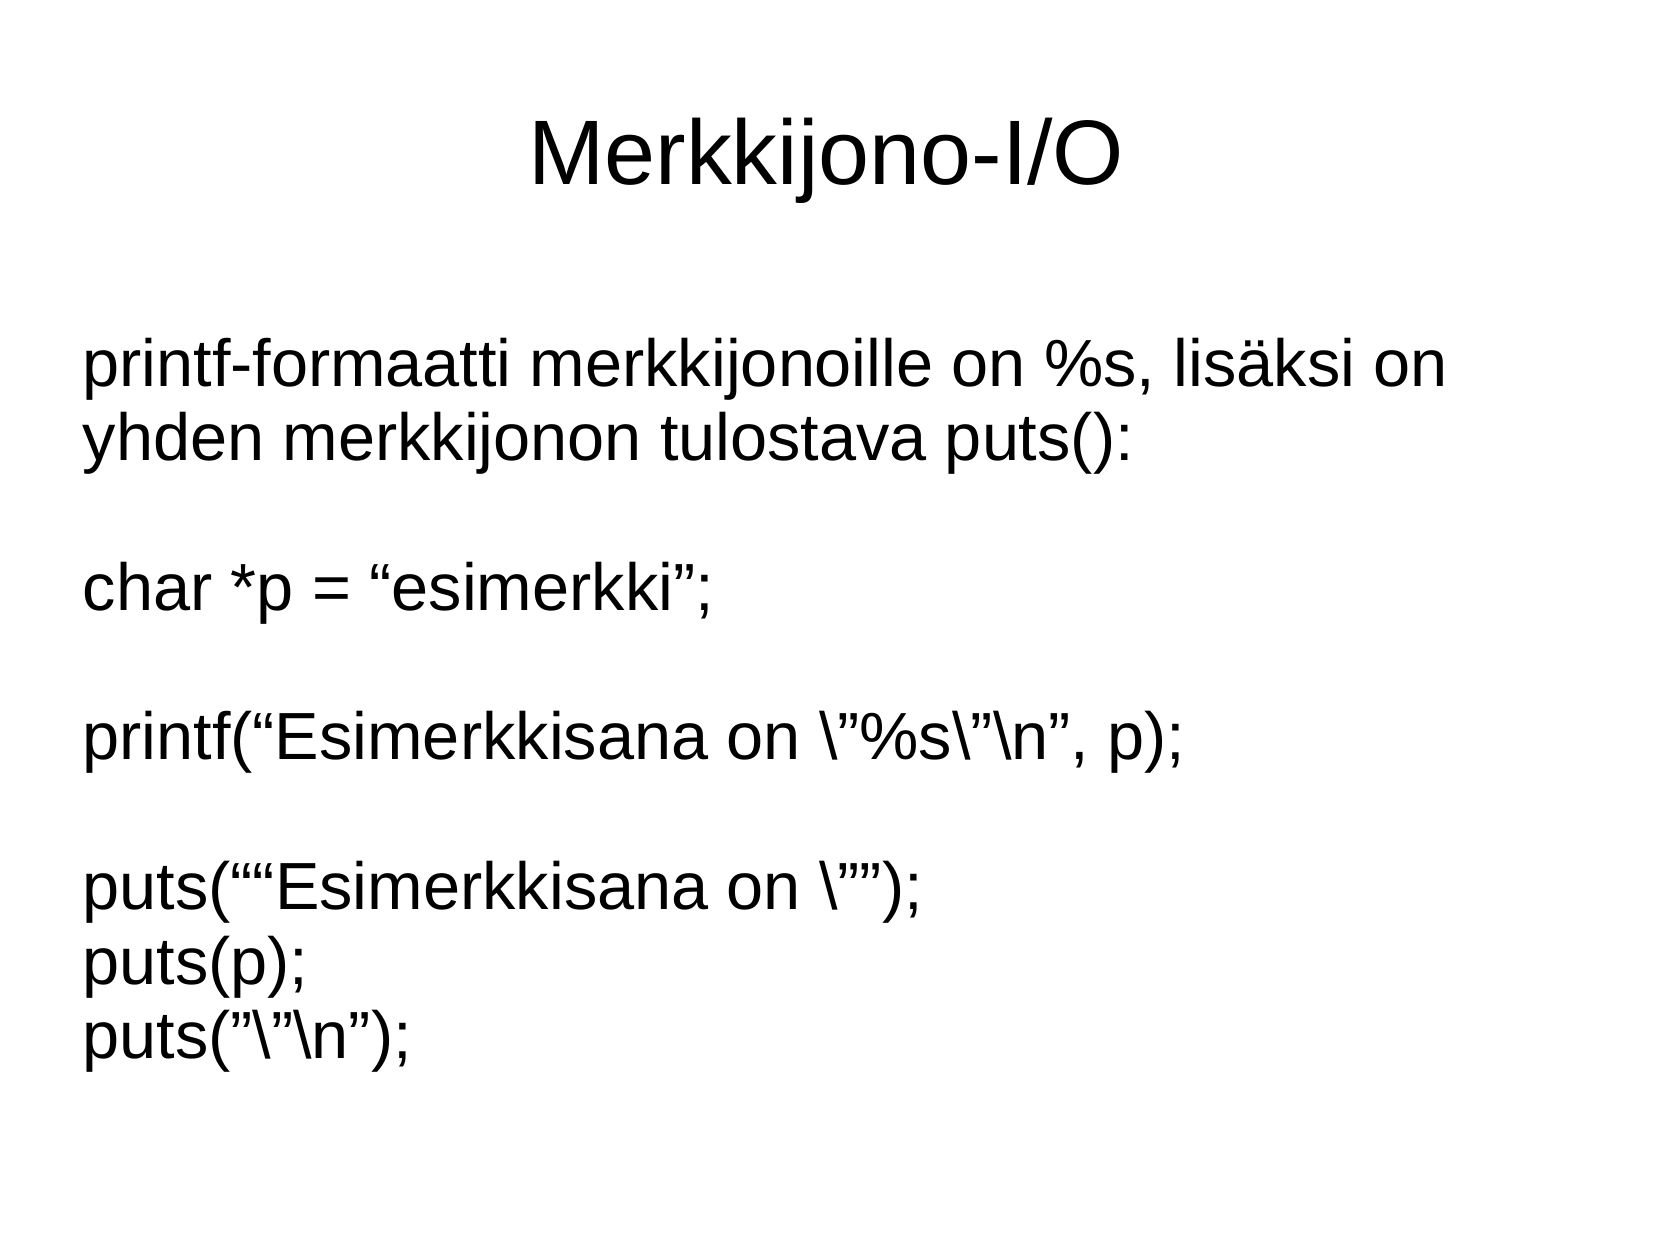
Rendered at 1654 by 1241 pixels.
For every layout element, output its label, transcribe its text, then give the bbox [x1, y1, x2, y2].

title Merkkijono-I/O [82, 56, 1571, 250]
subtitle printf-formaatti merkkijonoille on %s, lisäksi on yhden merkkijonon tulostava puts(): char *p = “esimerkki”; printf(“Esimerkkisana on \”%s\”\n”, p); puts(““Esimerkkisana on \””); puts(p); puts(”\”\n”); [82, 297, 1571, 1102]
